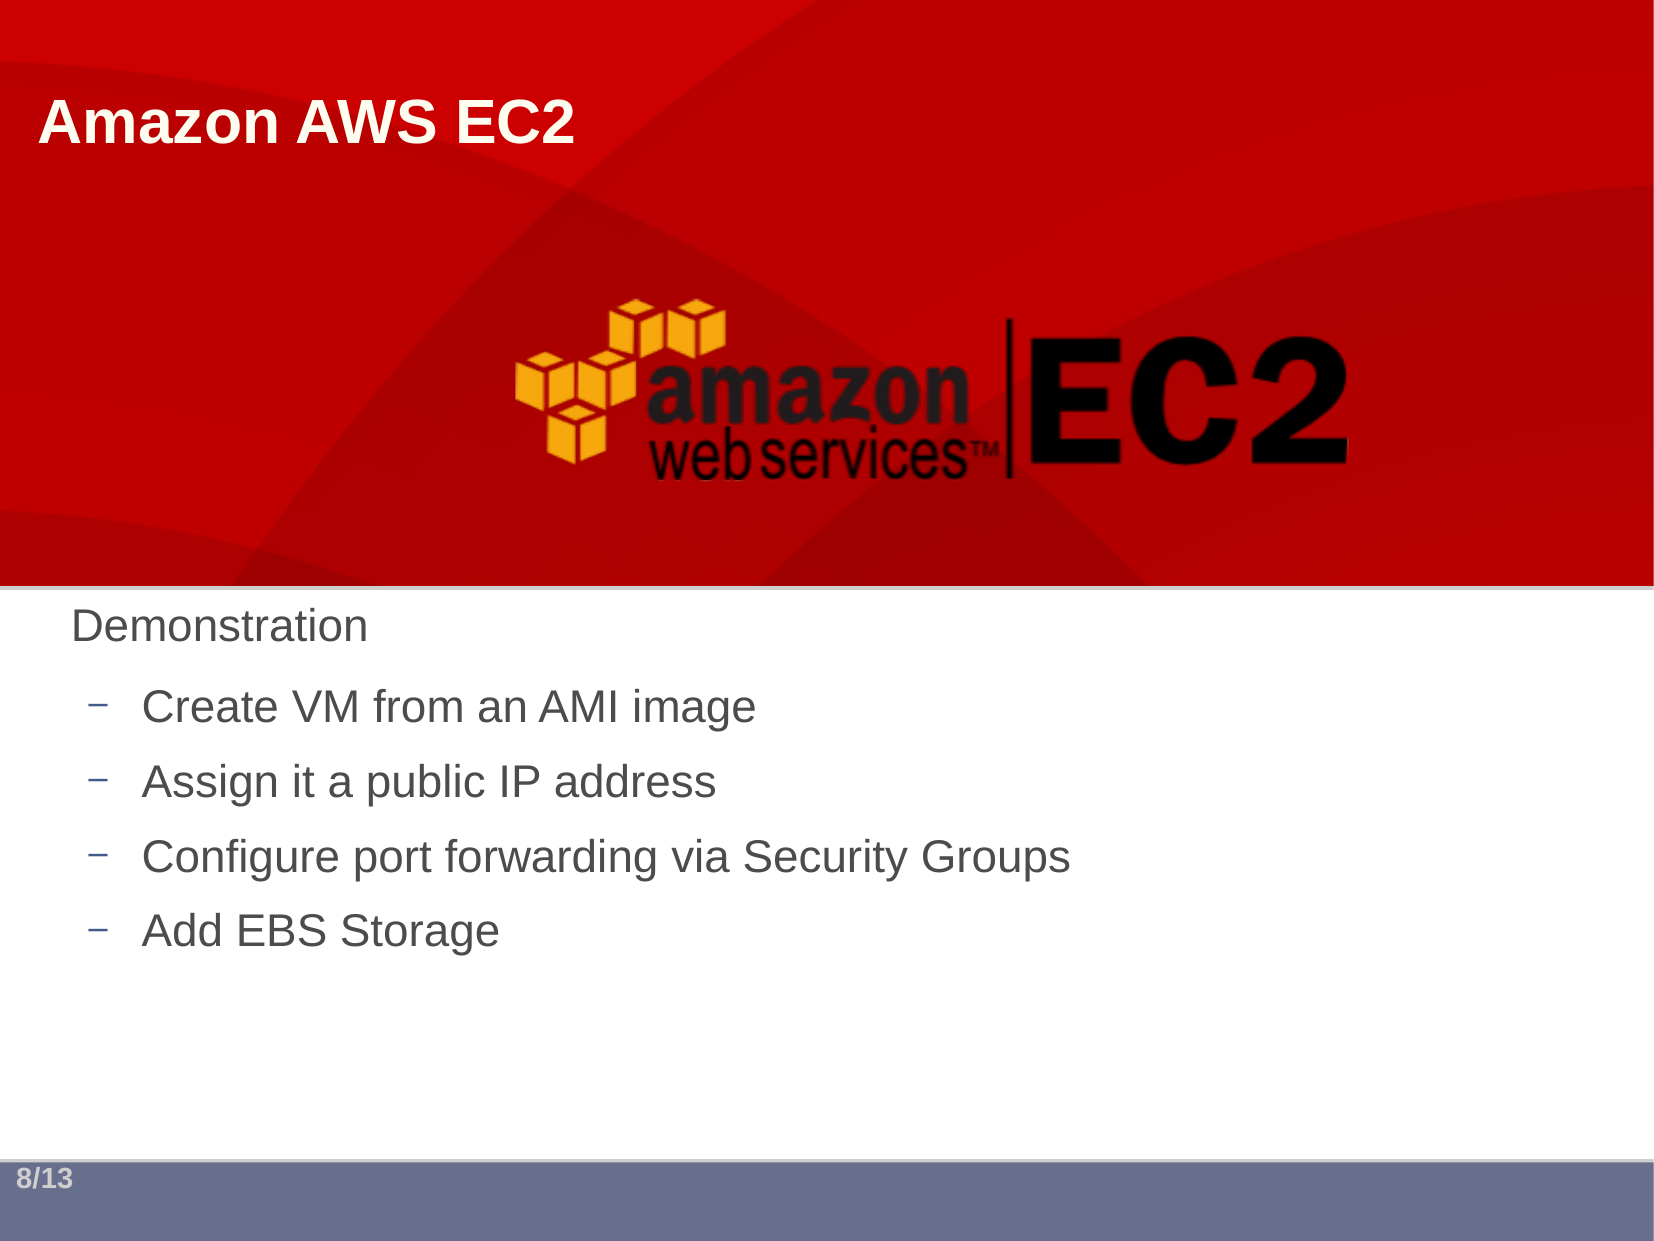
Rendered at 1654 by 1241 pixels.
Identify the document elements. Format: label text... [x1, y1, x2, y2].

picture [0, 0, 1654, 601]
title Amazon AWS EC2 [37, 55, 1526, 188]
list Demonstration Create VM from an AMI image Assign it a public IP address Configure port forwarding via Security Groups Add EBS Storage [0, 600, 1530, 1085]
